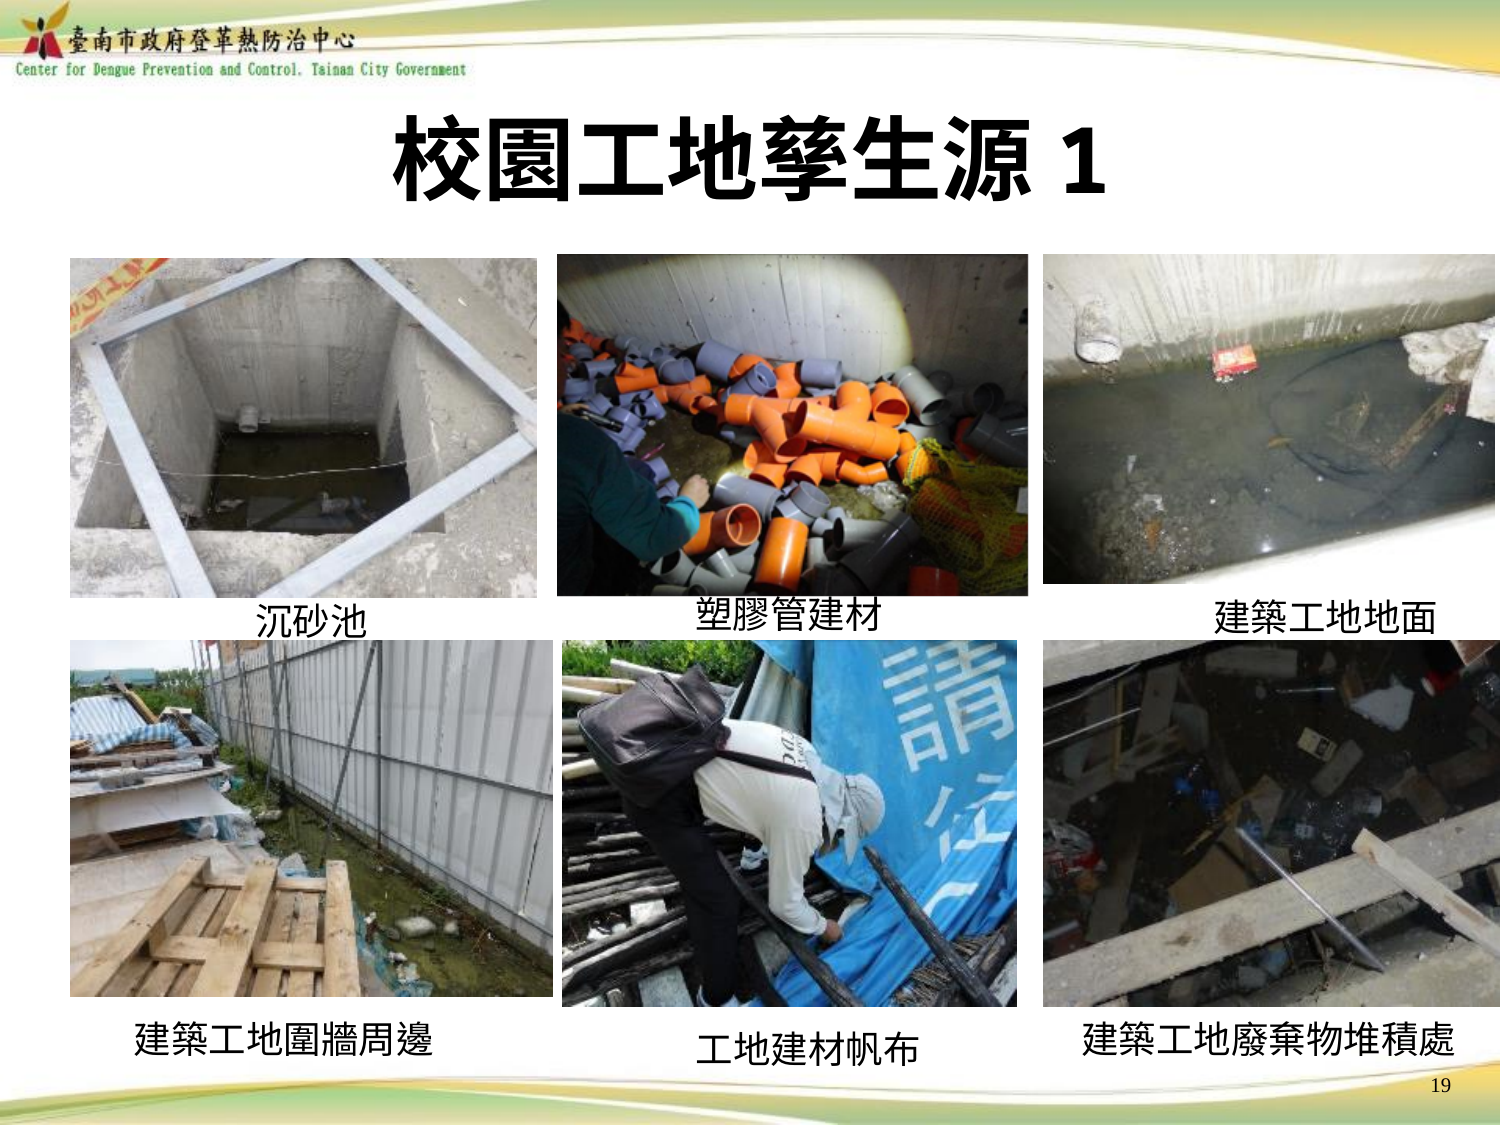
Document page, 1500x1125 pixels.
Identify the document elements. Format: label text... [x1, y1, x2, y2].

title 校園工地孳生源1 [76, 87, 1427, 226]
text_box 建築工地廢棄物堆積處 [1066, 1008, 1472, 1069]
text_box 建築工地地面 [1198, 585, 1453, 647]
picture [0, 0, 1500, 1125]
text_box 建築工地圍牆周邊 [119, 1008, 449, 1069]
text_box 塑膠管建材 [680, 583, 898, 644]
text_box 工地建材帆布 [680, 1018, 936, 1080]
text_box 沉砂池 [240, 590, 383, 651]
text_box <編號> [1116, 1069, 1467, 1111]
